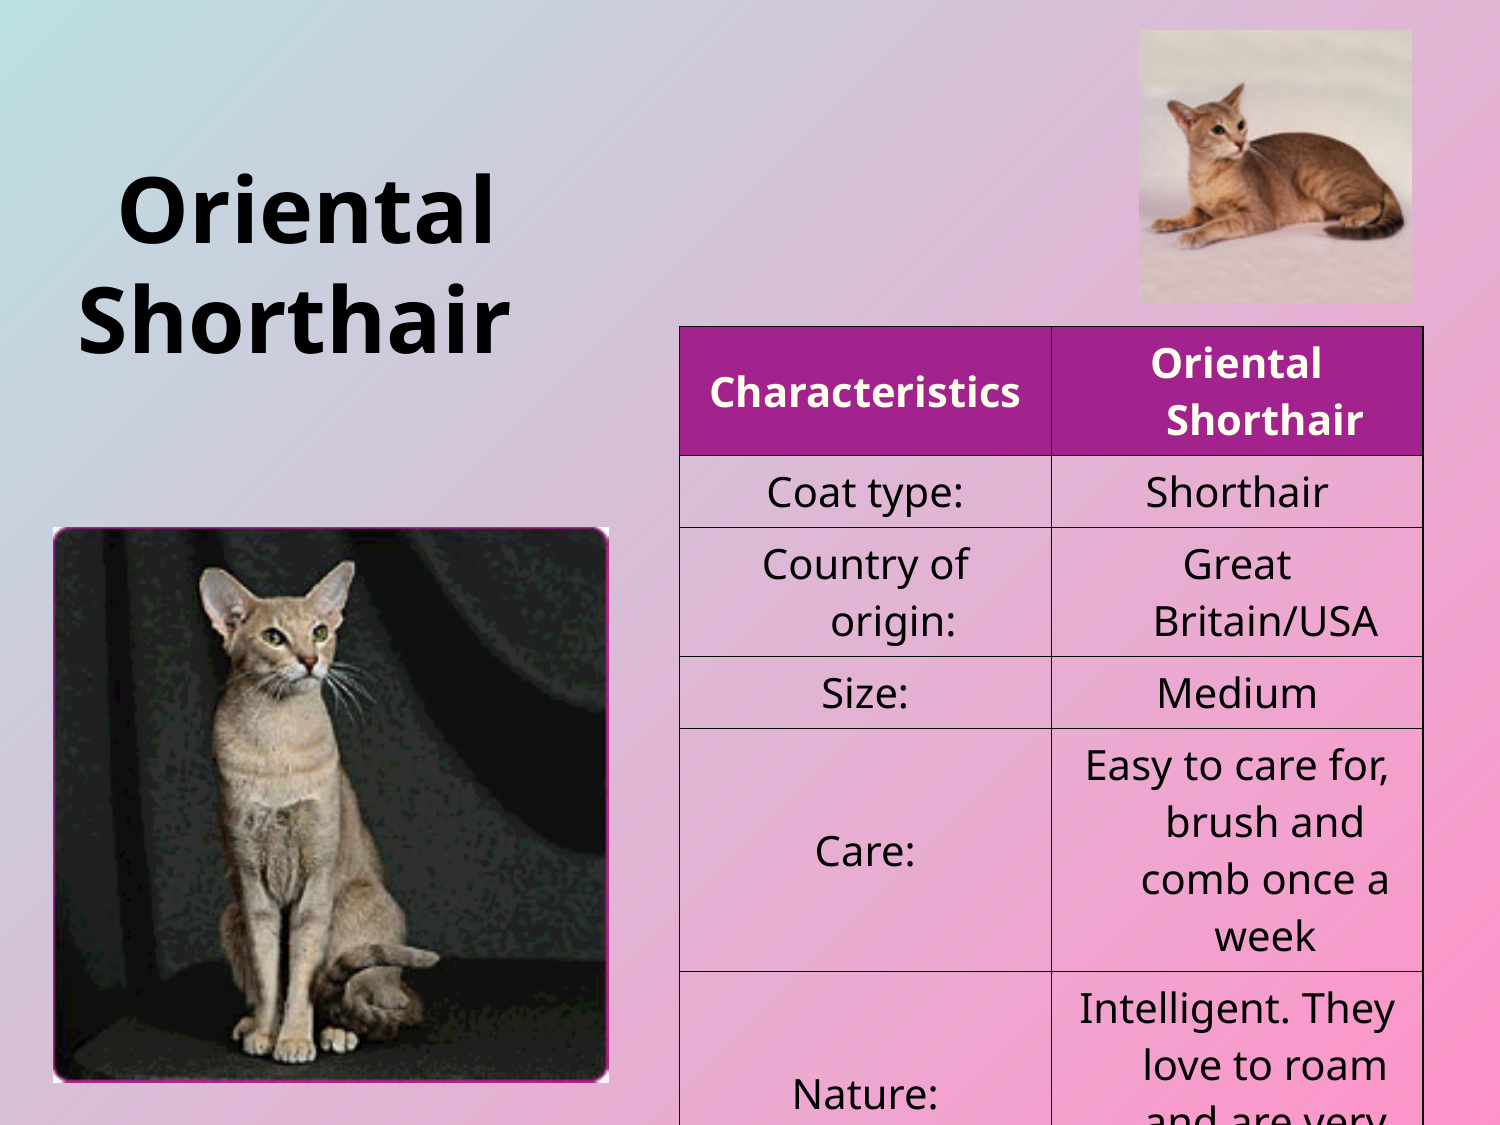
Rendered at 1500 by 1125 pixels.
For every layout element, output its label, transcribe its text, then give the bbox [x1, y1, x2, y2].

table_cell Country of origin: [680, 528, 1051, 656]
table_cell Nature: [680, 972, 1051, 1125]
picture [53, 527, 609, 1083]
table_cell Great Britain/USA [1052, 528, 1422, 656]
table_cell Intelligent. They love to roam and are very sociable. [1052, 972, 1422, 1125]
picture [1139, 30, 1412, 303]
table_header Characteristics [680, 327, 1051, 455]
table_header Oriental Shorthair [1052, 327, 1422, 455]
table_cell Shorthair [1052, 456, 1422, 527]
table_cell Medium [1052, 657, 1422, 728]
table_cell Easy to care for, brush and comb once a week [1052, 729, 1422, 971]
table_cell Coat type: [680, 456, 1051, 527]
title Oriental Shorthair [0, 90, 680, 433]
table_cell Care: [680, 729, 1051, 971]
table_cell Size: [680, 657, 1051, 728]
